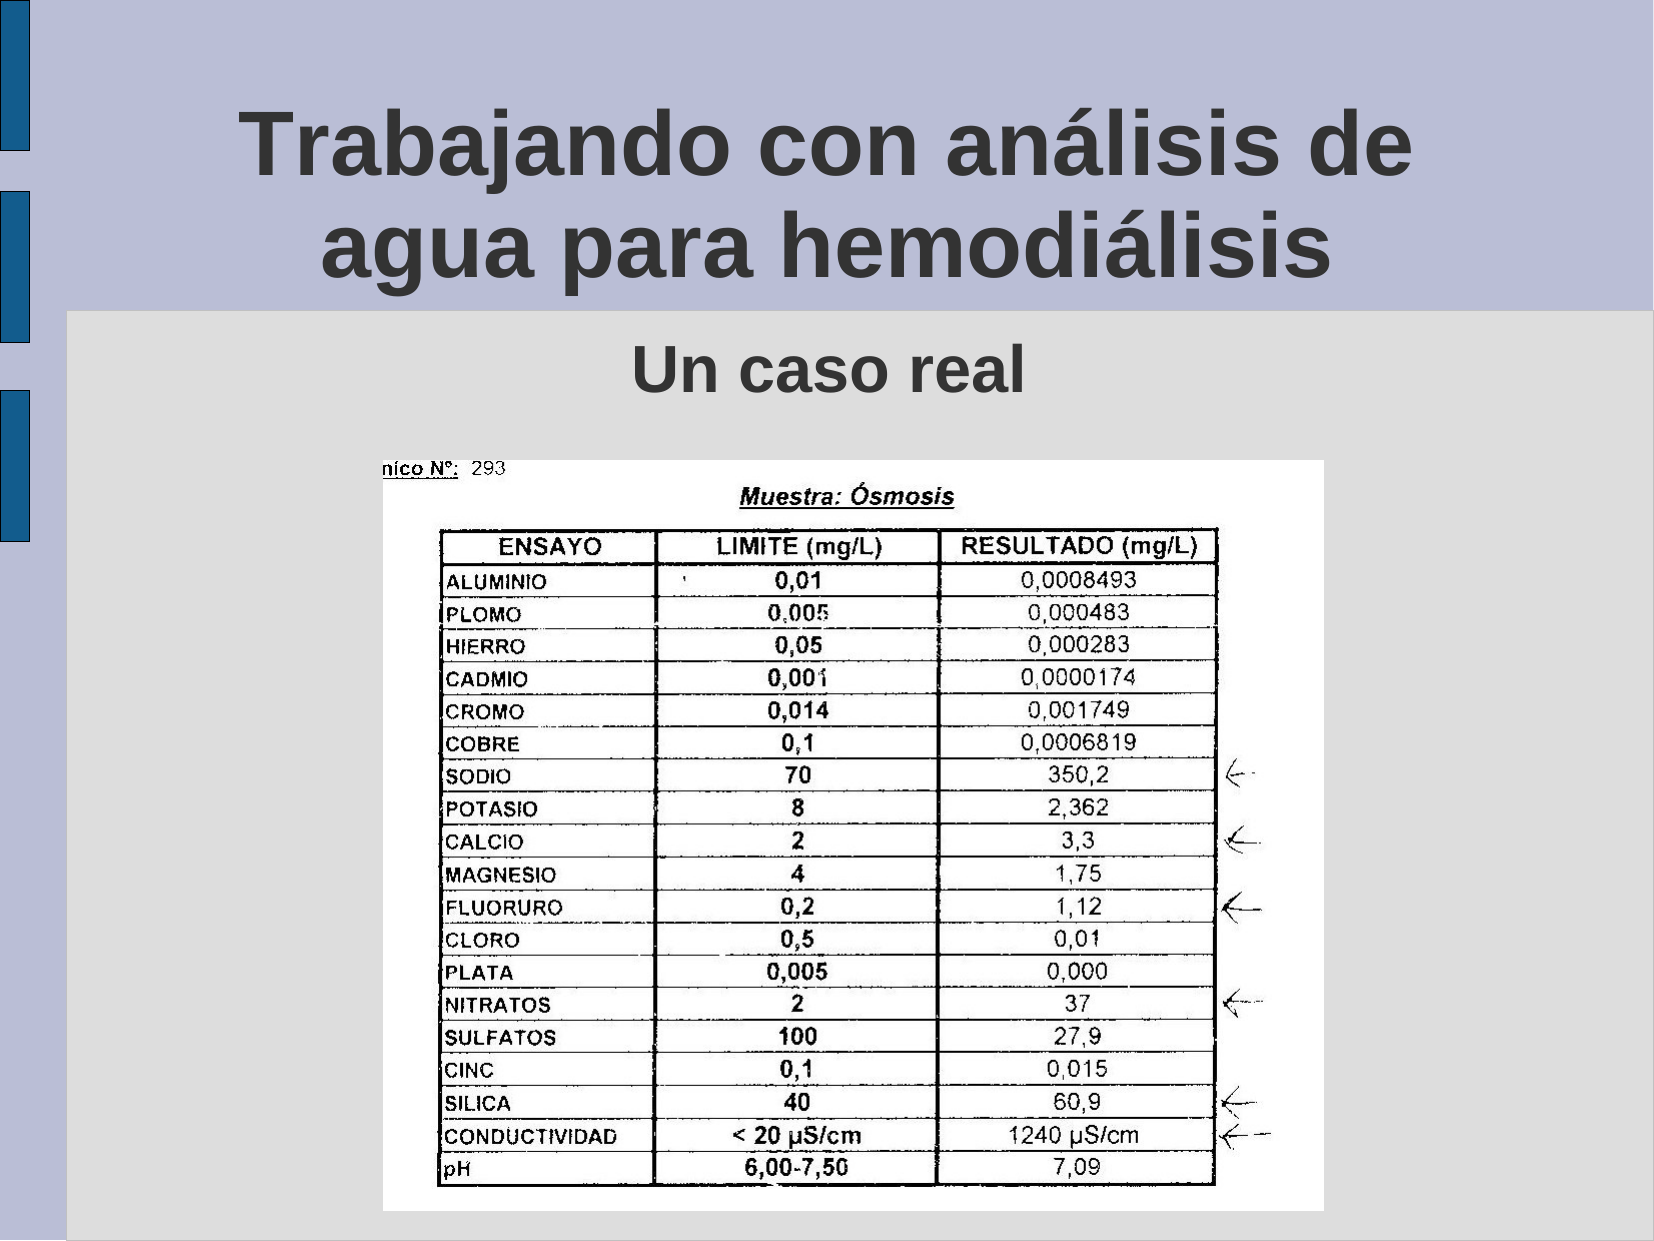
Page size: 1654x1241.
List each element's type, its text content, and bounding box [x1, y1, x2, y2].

title Trabajando con análisis de agua para hemodiálisis [121, 91, 1534, 299]
picture [383, 460, 1324, 1211]
title Un caso real [93, 324, 1506, 414]
subtitle [121, 344, 1534, 1127]
